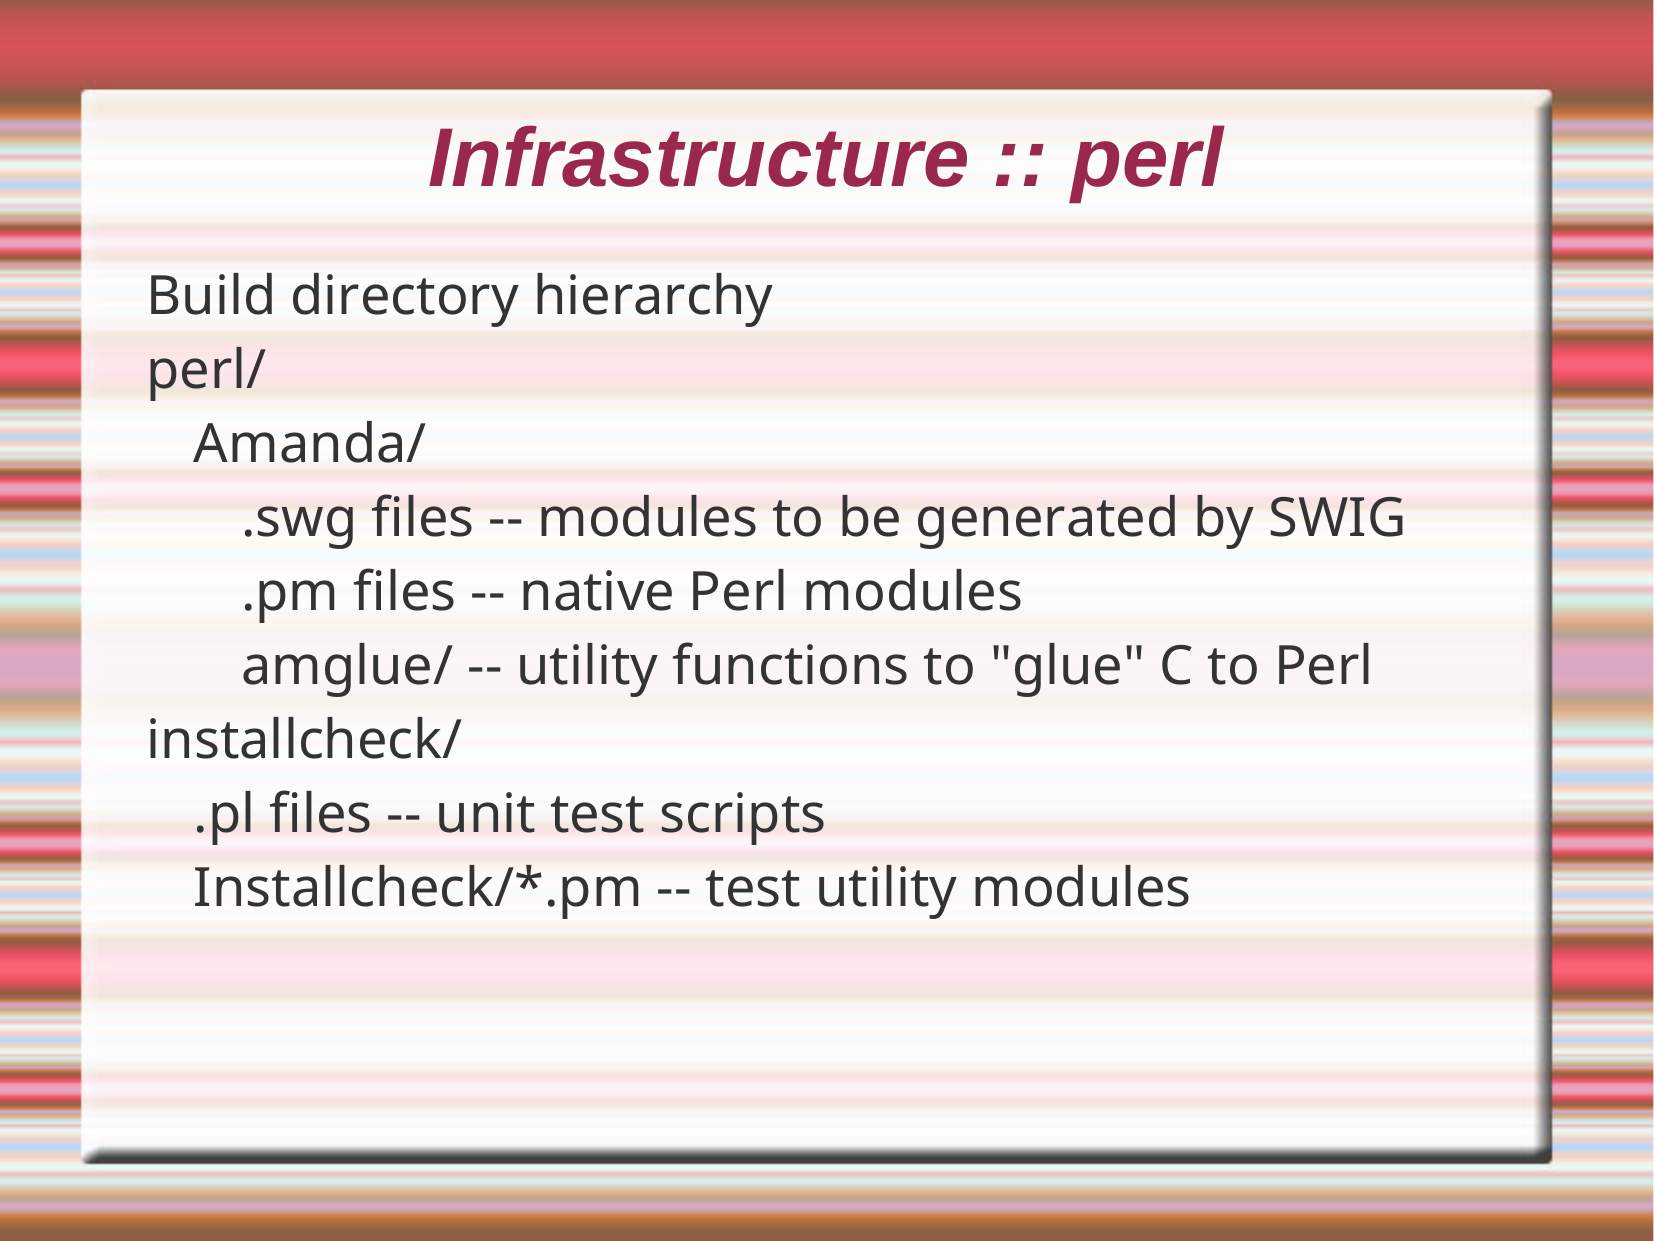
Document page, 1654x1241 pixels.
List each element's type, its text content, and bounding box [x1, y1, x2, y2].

title Infrastructure :: perl [82, 61, 1571, 254]
list Build directory hierarchy perl/ Amanda/ .swg files -- modules to be generated by SWIG .pm files -- native Perl modules amglue/ -- utility functions to "glue" C to Perl installcheck/ .pl files -- unit test scripts Installcheck/*.pm -- test utility modules [134, 256, 1516, 1038]
picture [0, 0, 1654, 1241]
